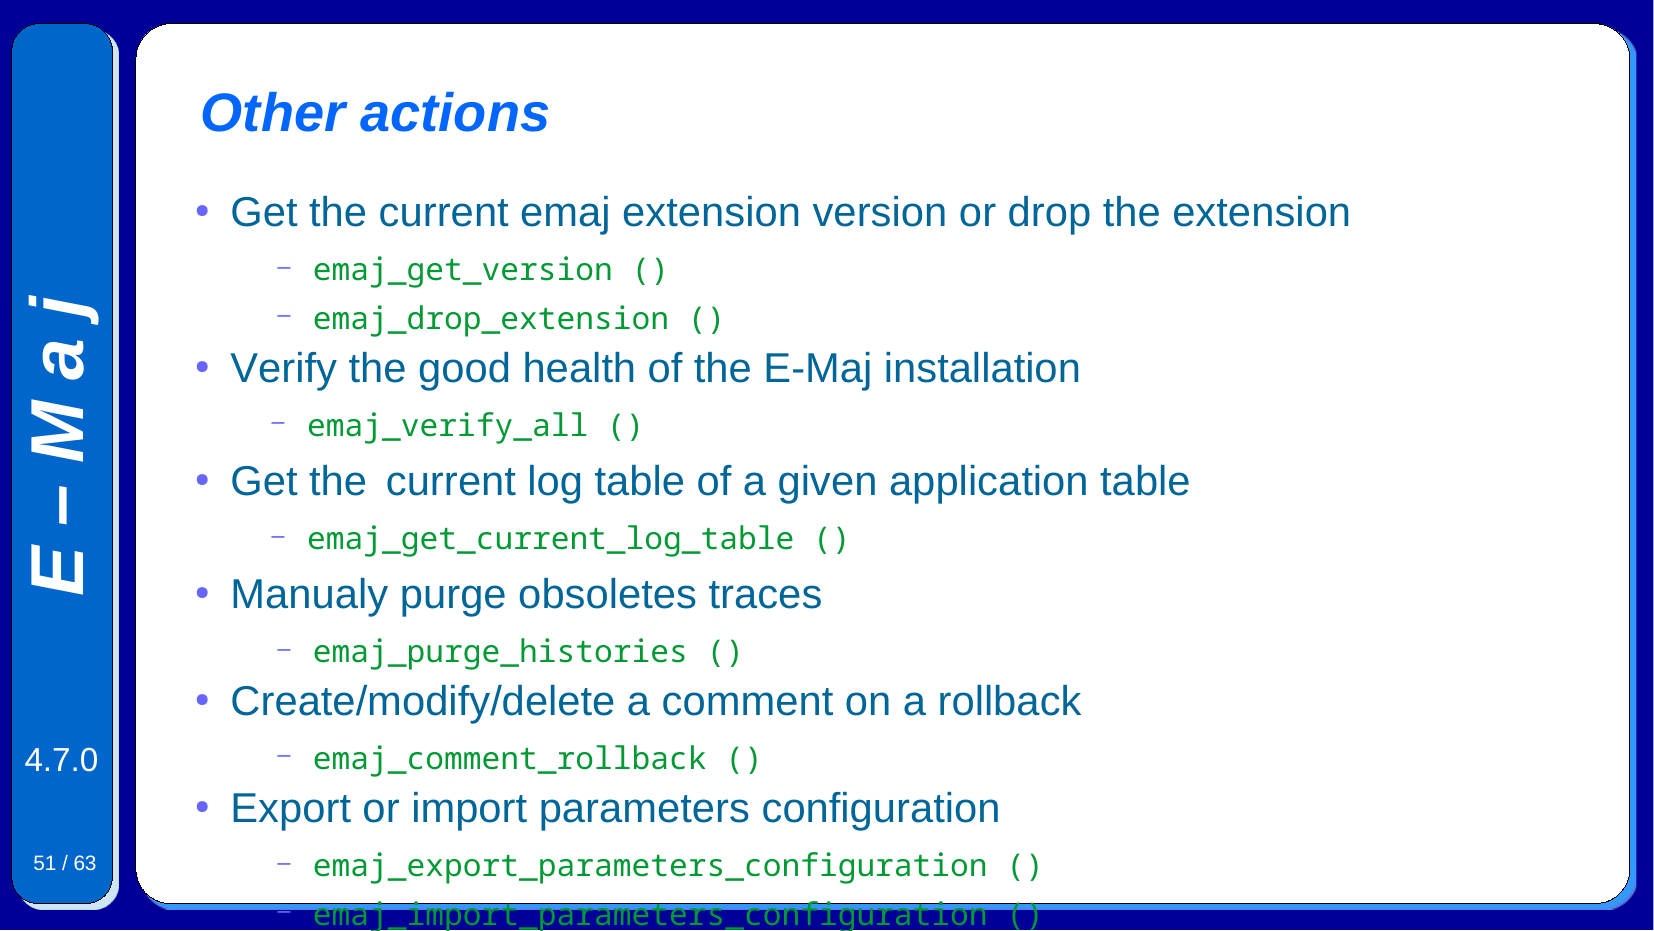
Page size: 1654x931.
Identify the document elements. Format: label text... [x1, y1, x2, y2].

title Other actions [200, 34, 1575, 188]
list Get the current emaj extension version or drop the extension emaj_get_version () emaj_drop_extension () Verify the good health of the E-Maj installation emaj_verify_all () Get the current log table of a given application table emaj_get_current_log_table () Manualy purge obsoletes traces emaj_purge_histories () Create/modify/delete a comment on a rollback emaj_comment_rollback () Export or import parameters configuration emaj_export_parameters_configuration () emaj_import_parameters_configuration () [177, 188, 1587, 882]
